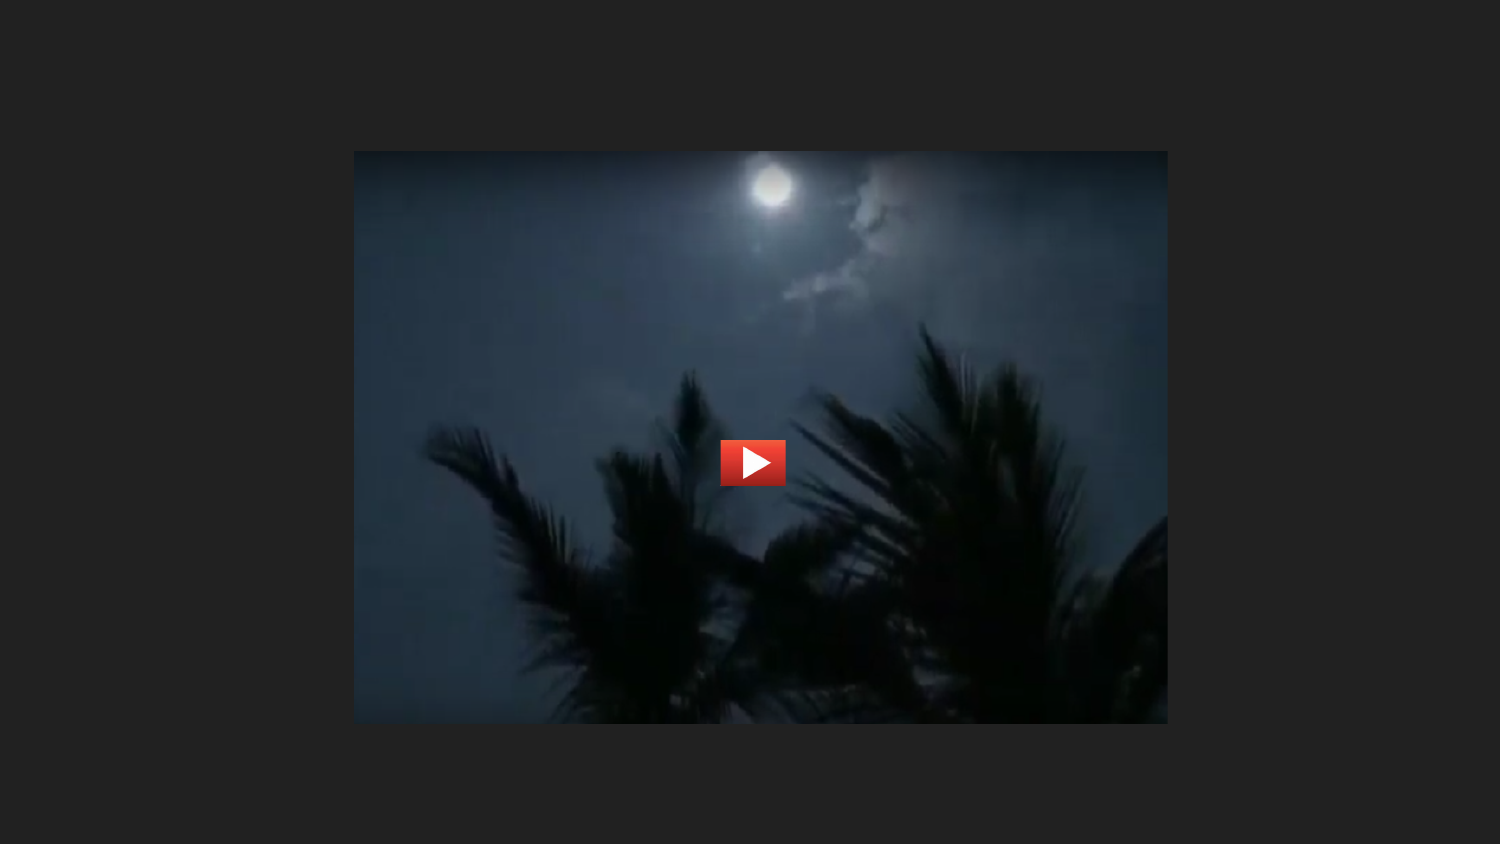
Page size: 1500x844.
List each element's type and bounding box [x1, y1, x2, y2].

picture [354, 151, 1168, 724]
